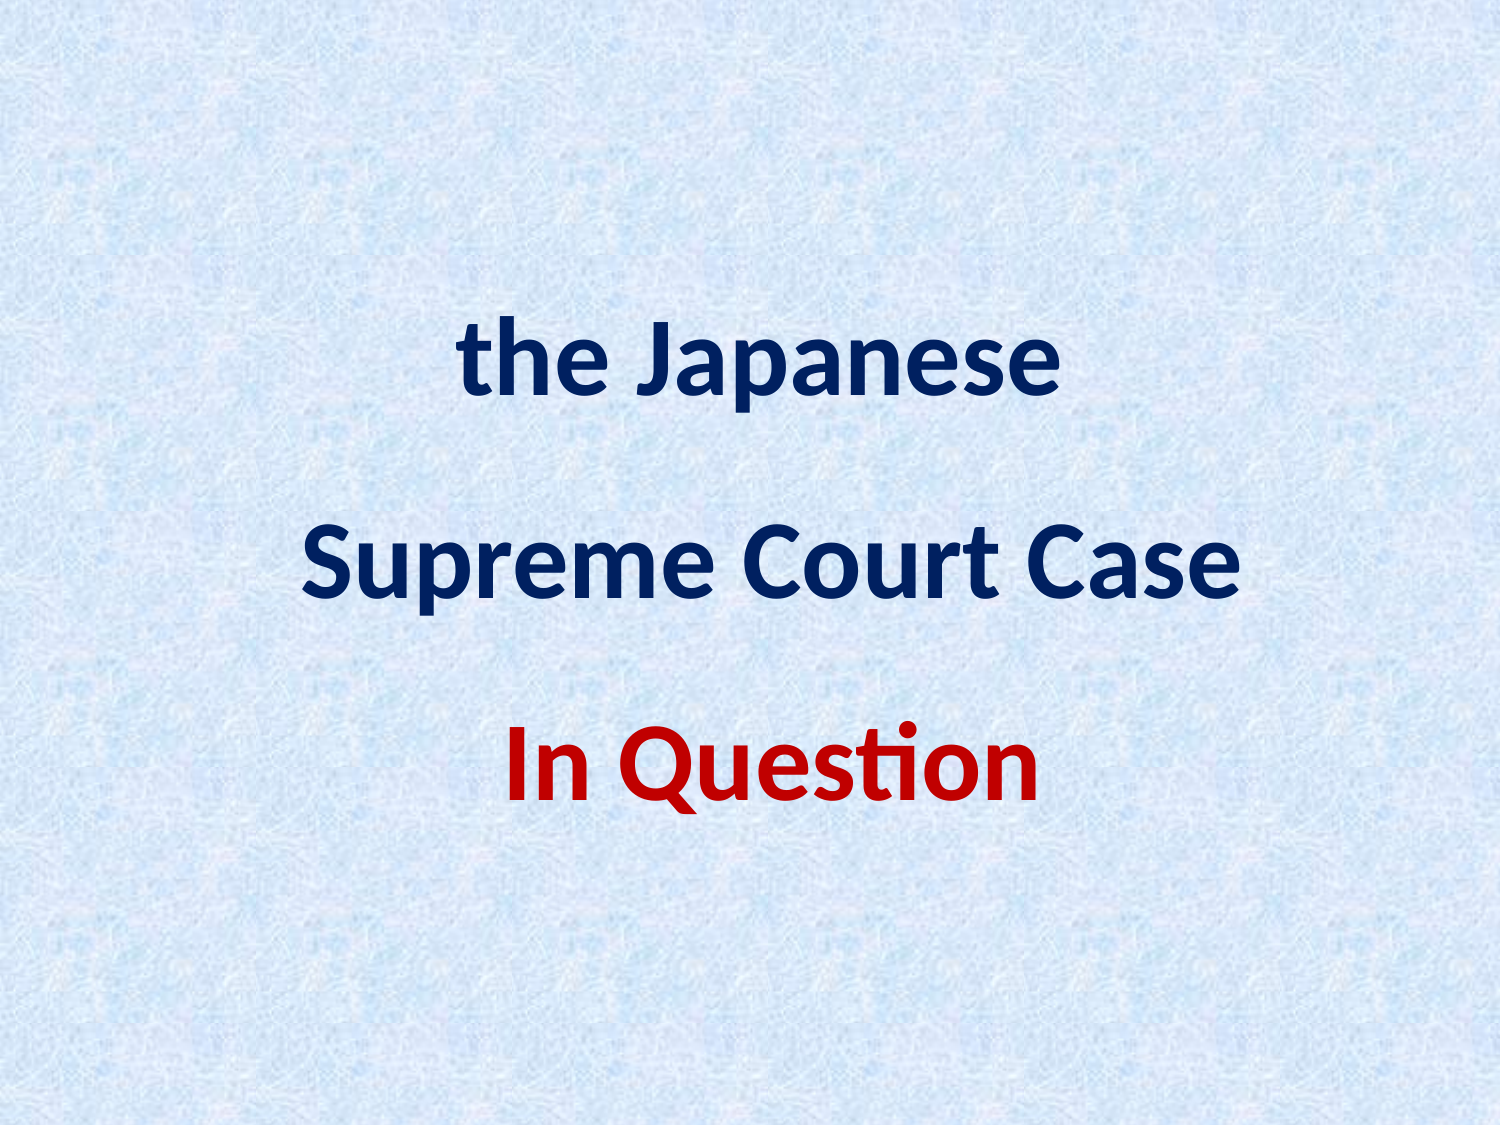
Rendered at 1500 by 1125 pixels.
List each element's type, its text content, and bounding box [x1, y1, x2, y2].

list the Japanese Supreme Court Case In Question [171, 208, 1374, 919]
